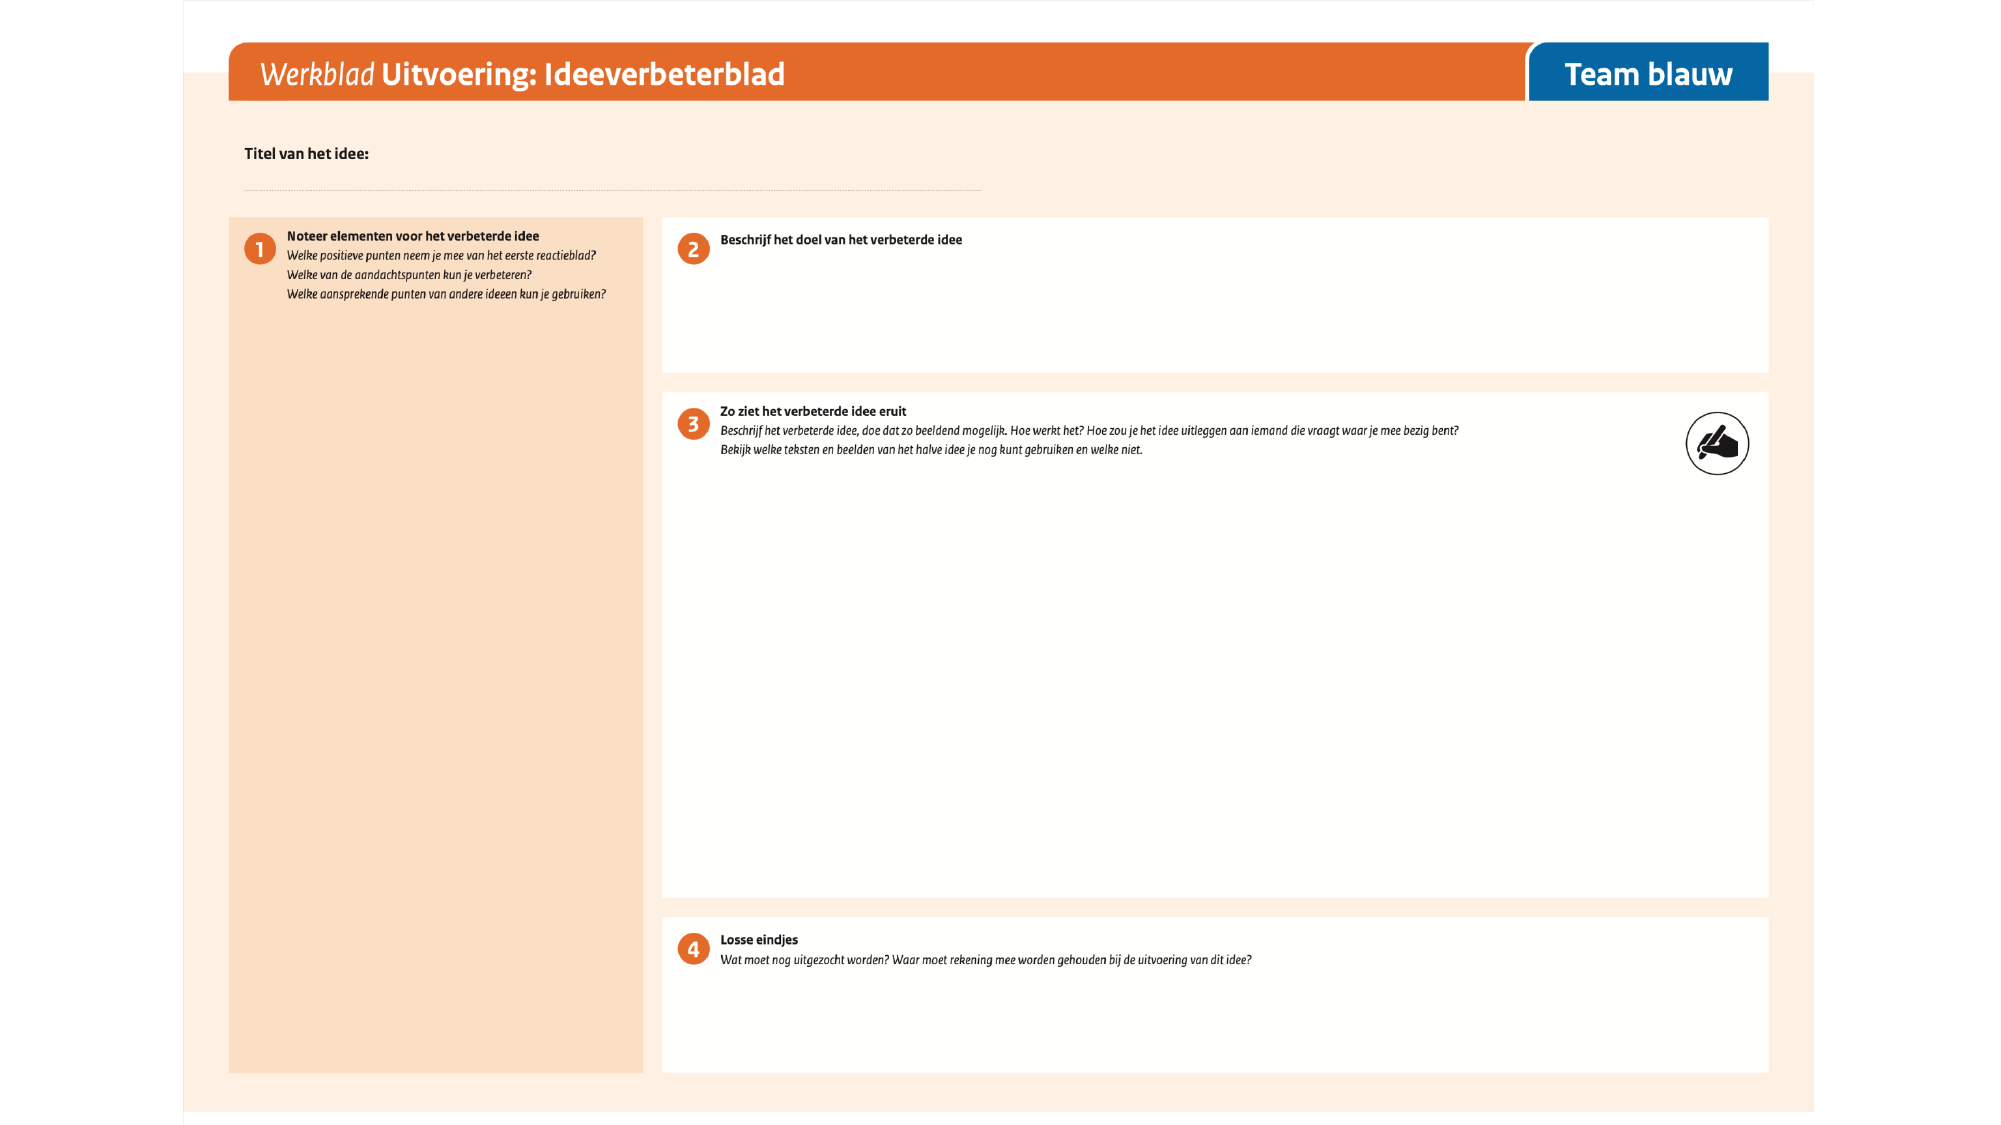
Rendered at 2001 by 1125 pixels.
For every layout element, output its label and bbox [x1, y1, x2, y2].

picture [183, 0, 1814, 1125]
